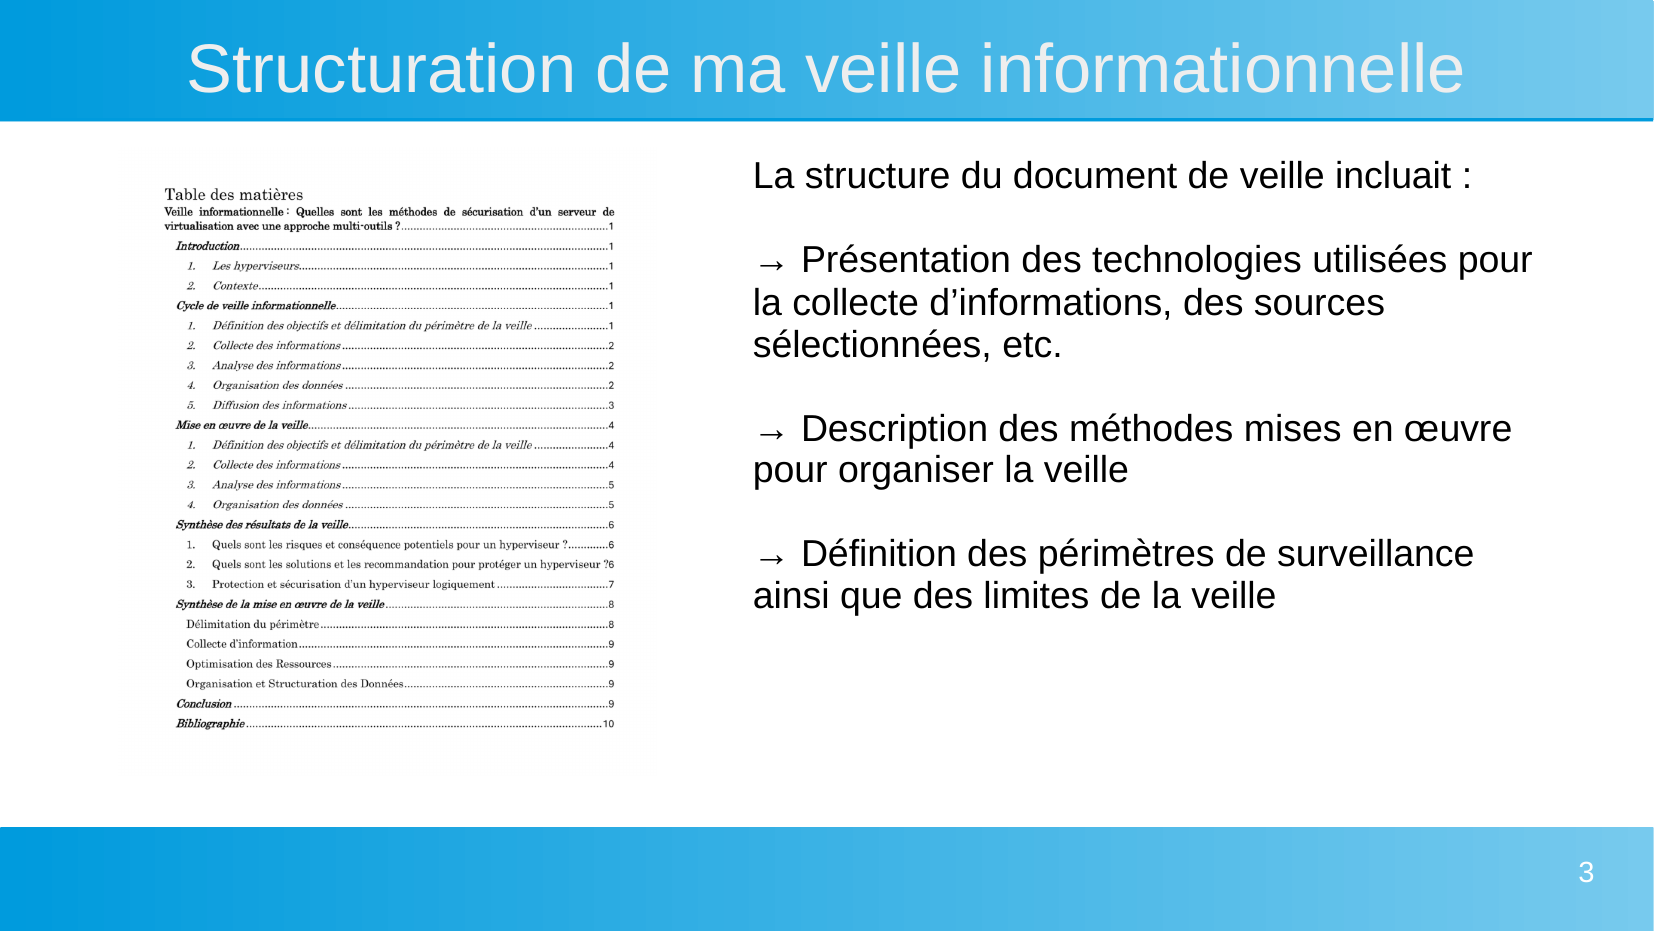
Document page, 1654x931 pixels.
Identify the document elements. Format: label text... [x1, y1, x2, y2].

text_box La structure du document de veille incluait : → Présentation des technologies utilisées pour la collecte d’informations, des sources sélectionnées, etc. → Description des méthodes mises en œuvre pour organiser la veille → Définition des périmètres de surveillance ainsi que des limites de la veille [738, 147, 1565, 798]
title Structuration de ma veille informationnelle [59, 29, 1595, 108]
picture [118, 147, 657, 776]
